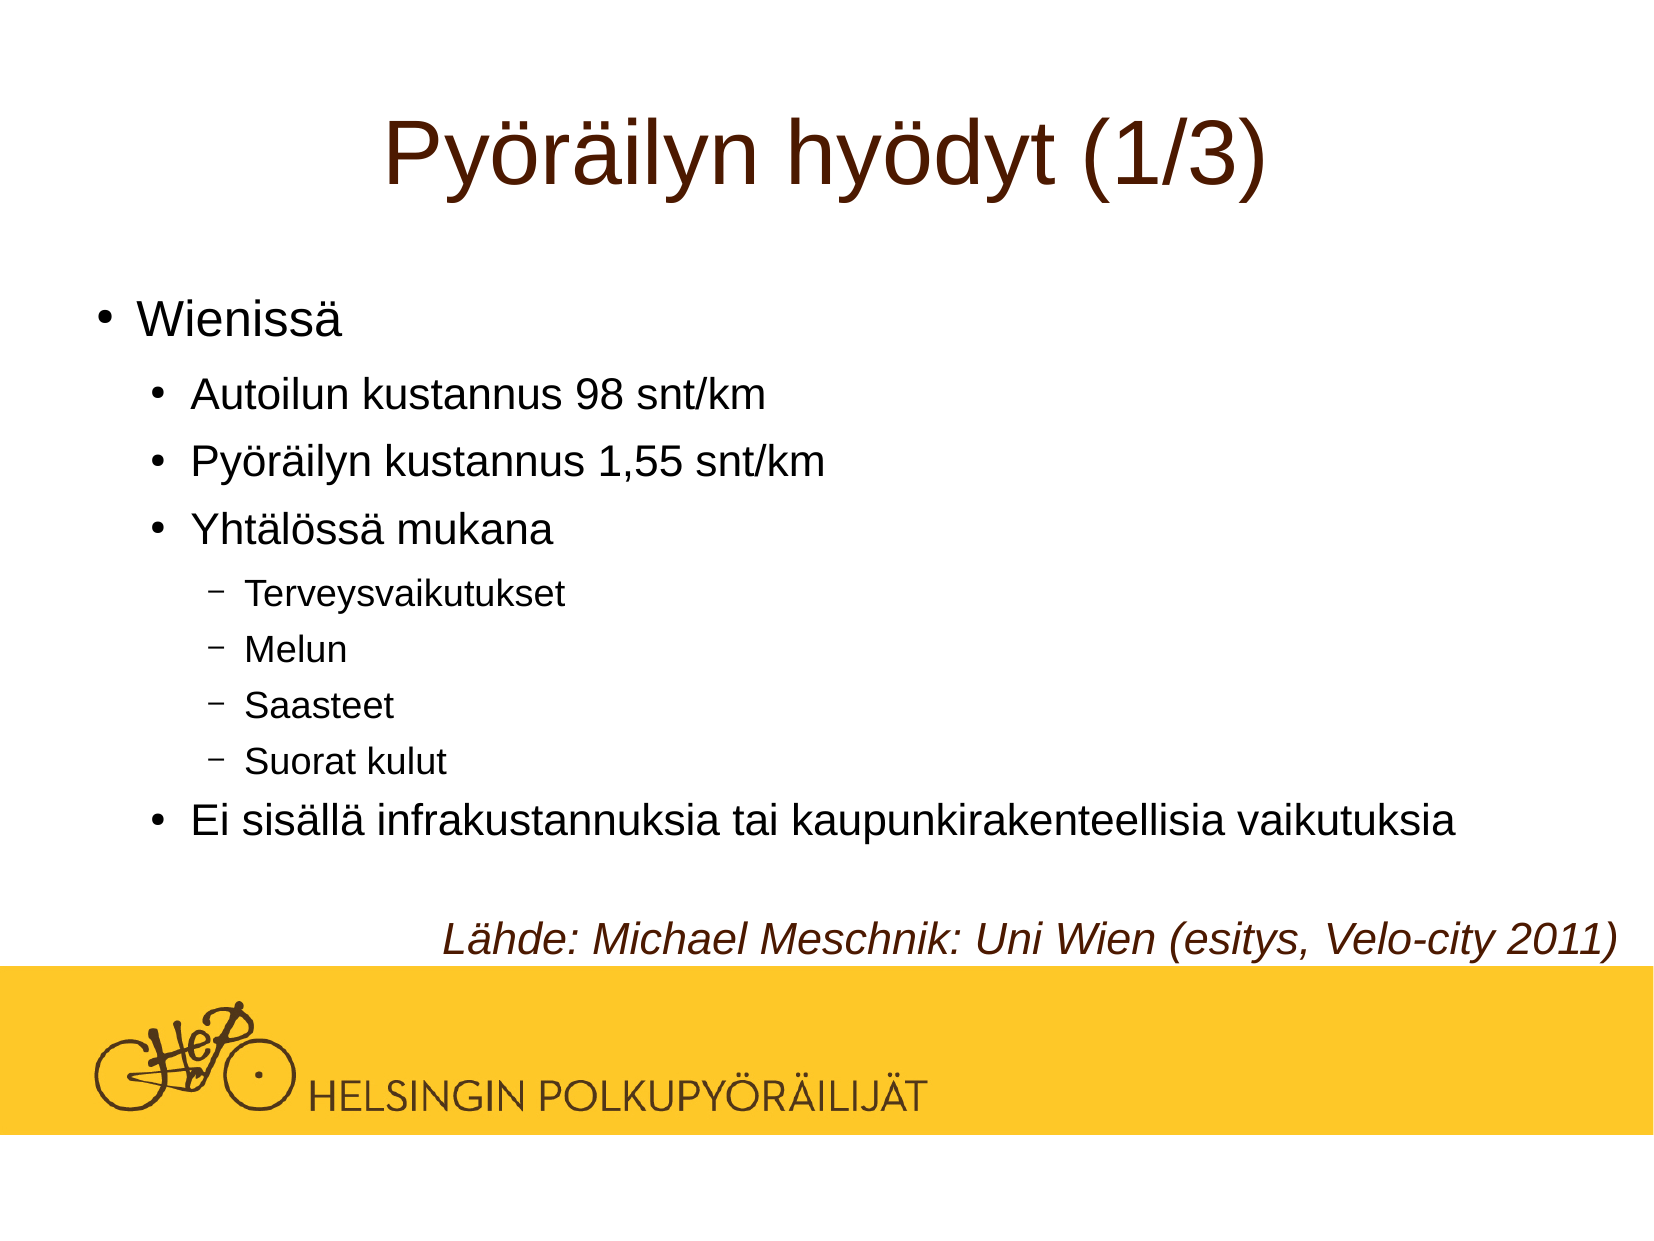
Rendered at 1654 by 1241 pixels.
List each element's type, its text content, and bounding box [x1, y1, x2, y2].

picture [0, 966, 1654, 1135]
list Lähde: Michael Meschnik: Uni Wien (esitys, Velo-city 2011) [214, 913, 1620, 997]
list Wienissä Autoilun kustannus 98 snt/km Pyöräilyn kustannus 1,55 snt/km Yhtälössä mukana Terveysvaikutukset Melun Saasteet Suorat kulut Ei sisällä infrakustannuksia tai kaupunkirakenteellisia vaikutuksia [82, 290, 1571, 852]
title Pyöräilyn hyödyt (1/3) [82, 49, 1571, 257]
